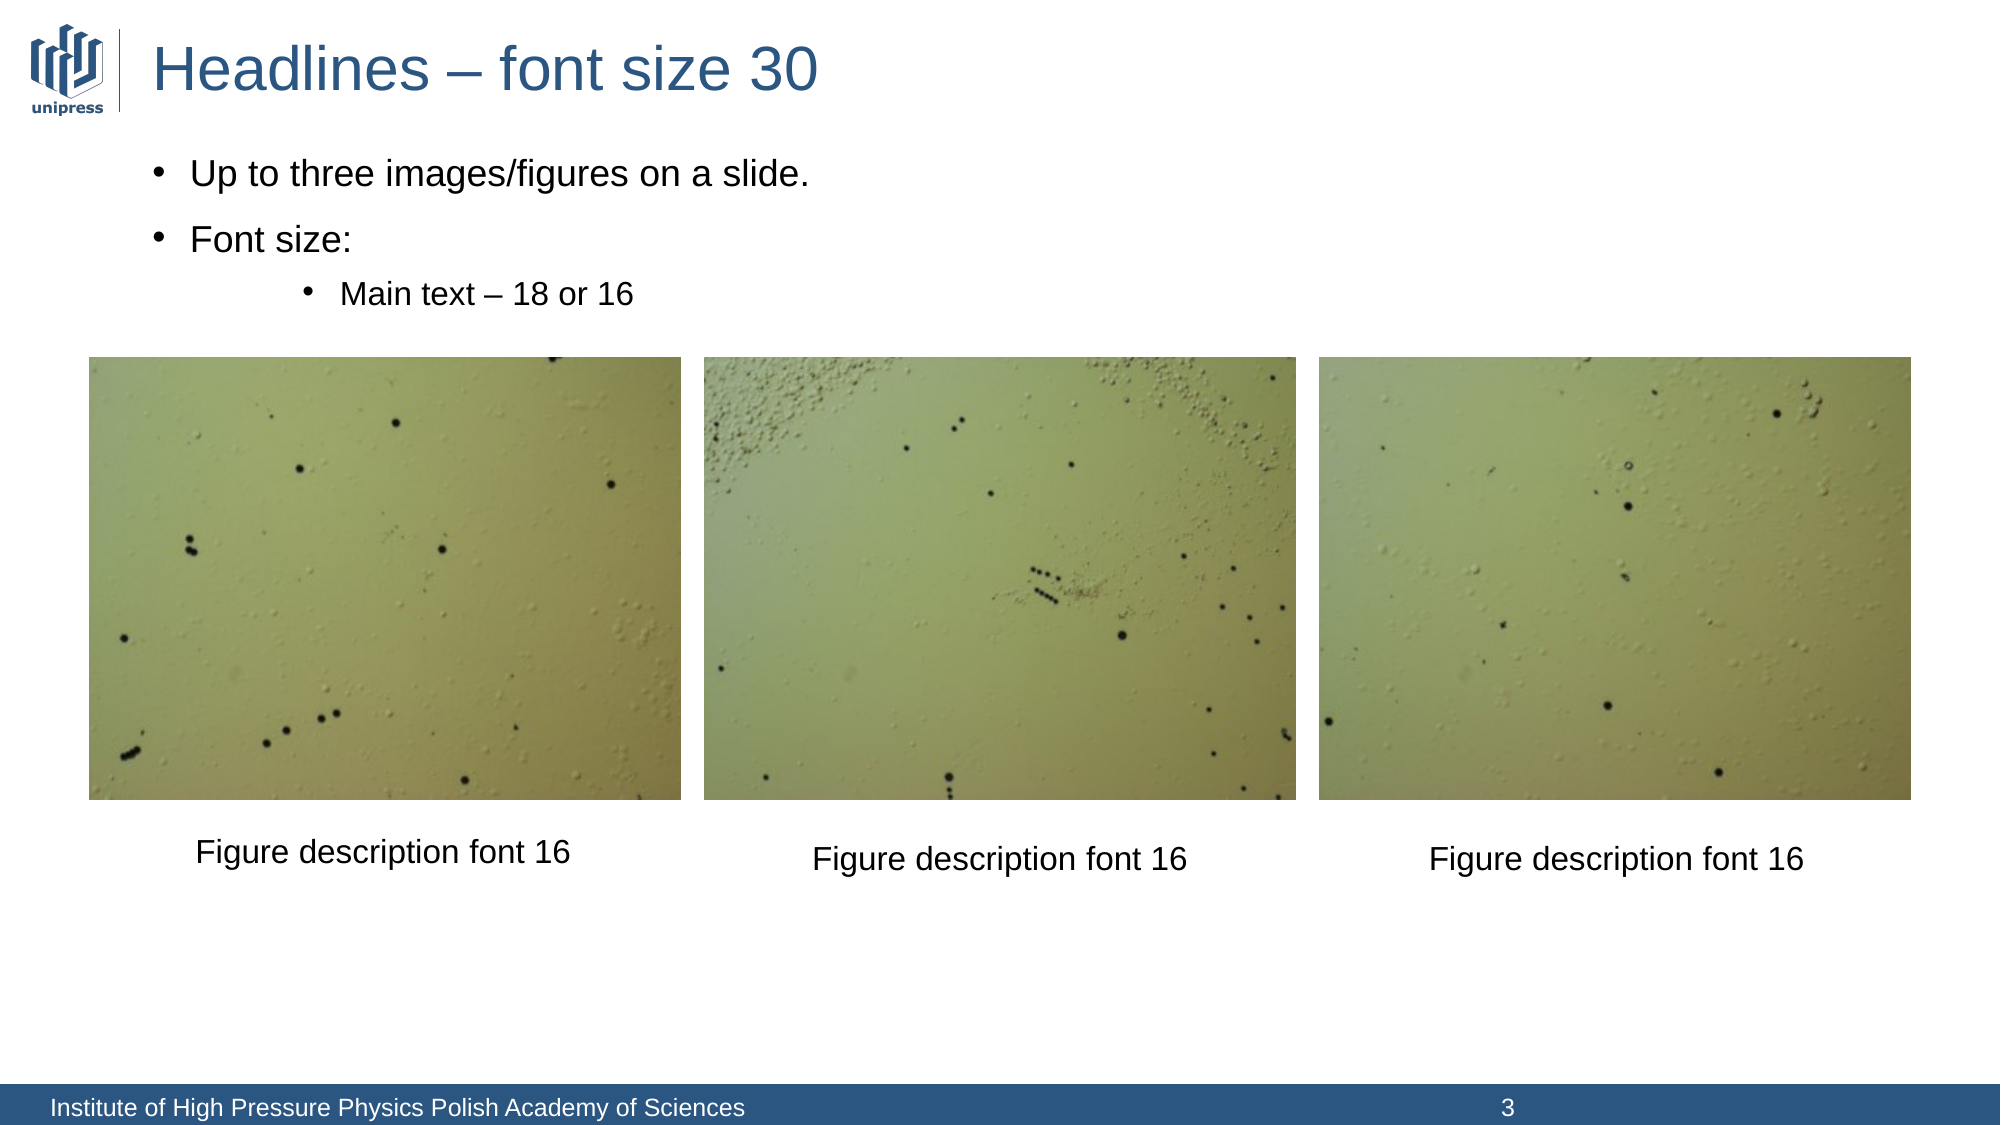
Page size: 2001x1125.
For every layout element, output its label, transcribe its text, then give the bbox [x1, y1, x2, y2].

list Up to three images/figures on a slide. Font size: Main text – 18 or 16 [137, 141, 1863, 963]
text_box Figure description font 16 [1323, 830, 1910, 885]
text_box Figure description font 16 [705, 830, 1295, 885]
picture [89, 357, 681, 800]
picture [704, 357, 1296, 800]
picture [1319, 357, 1911, 800]
text_box 3 [1485, 1084, 1936, 1125]
title Headlines – font size 30 [137, 29, 1863, 112]
text_box Figure description font 16 [90, 822, 677, 878]
